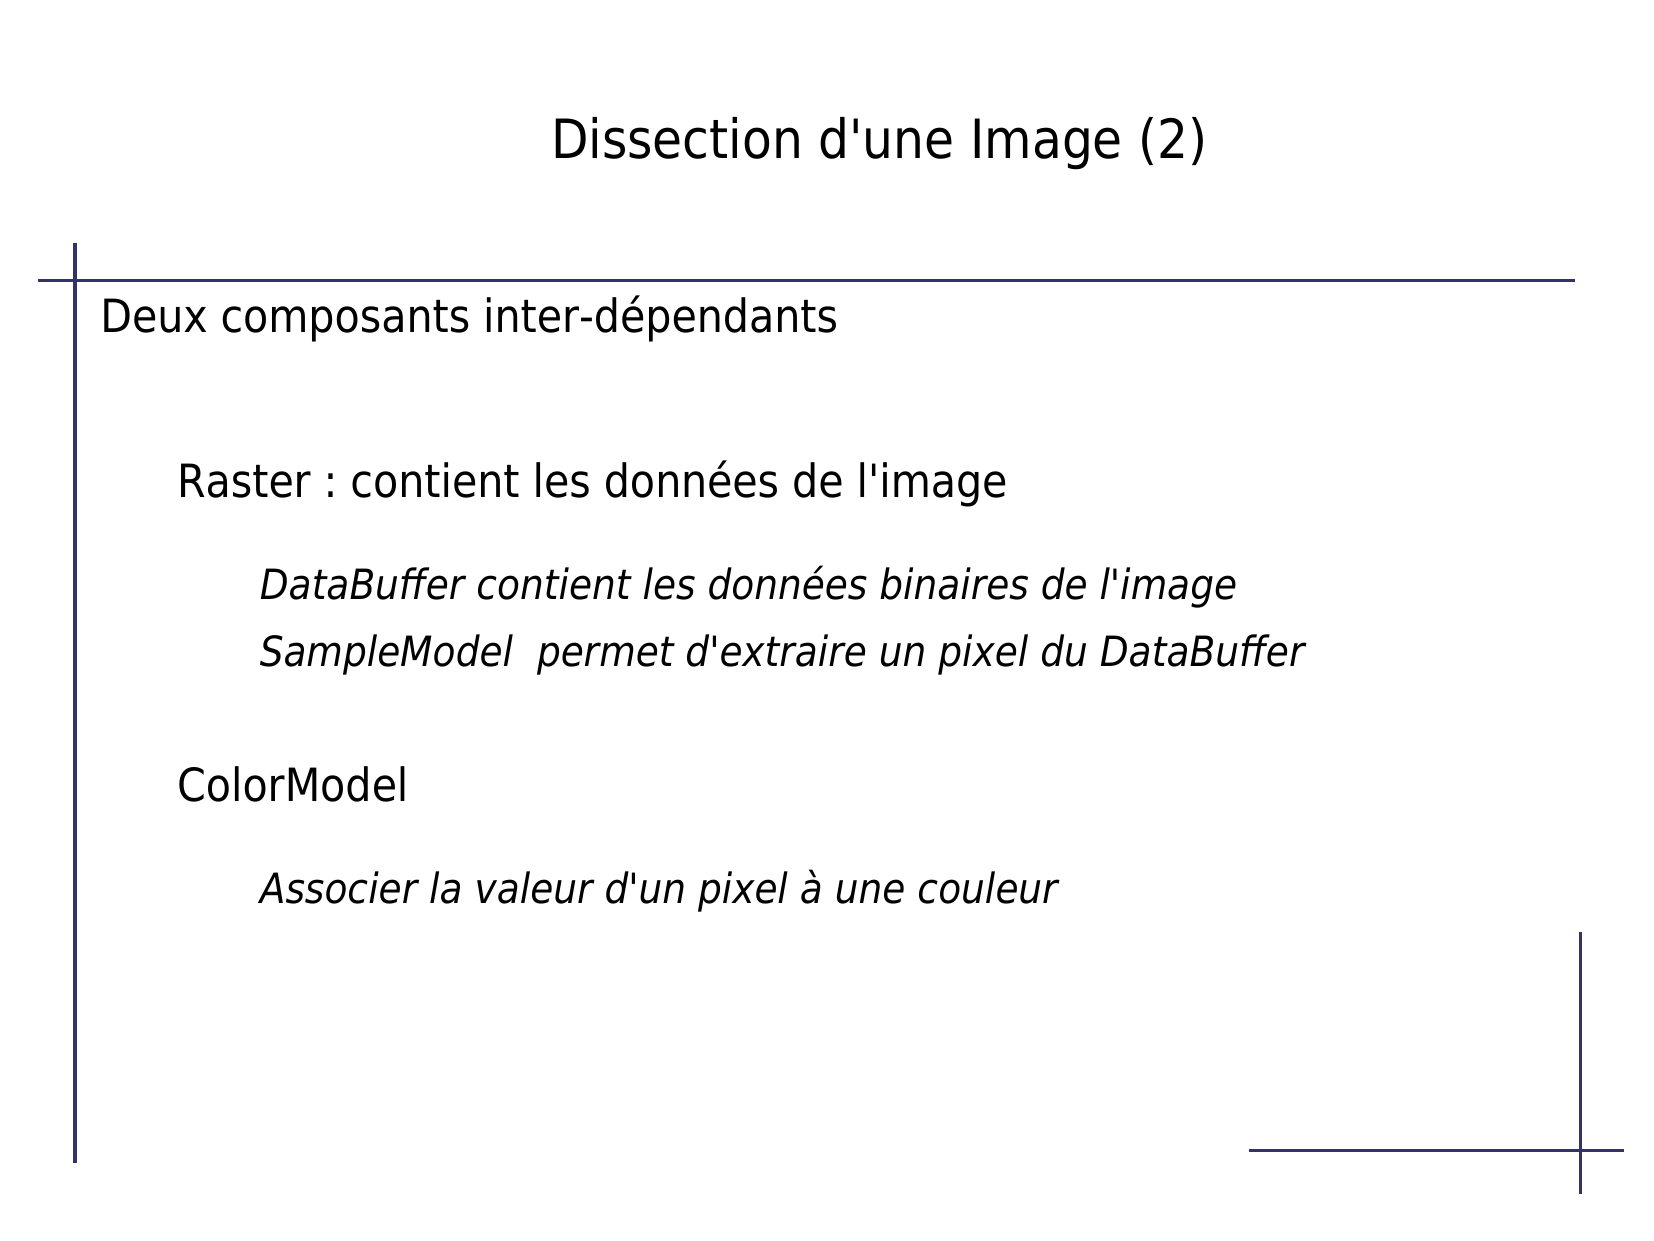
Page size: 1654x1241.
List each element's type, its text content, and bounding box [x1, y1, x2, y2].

title Dissection d'une Image (2) [135, 43, 1625, 237]
list Deux composants inter-dépendants Raster : contient les données de l'image DataBuffer contient les données binaires de l'image SampleModel permet d'extraire un pixel du DataBuffer ColorModel Associer la valeur d'un pixel à une couleur [82, 290, 1571, 1094]
